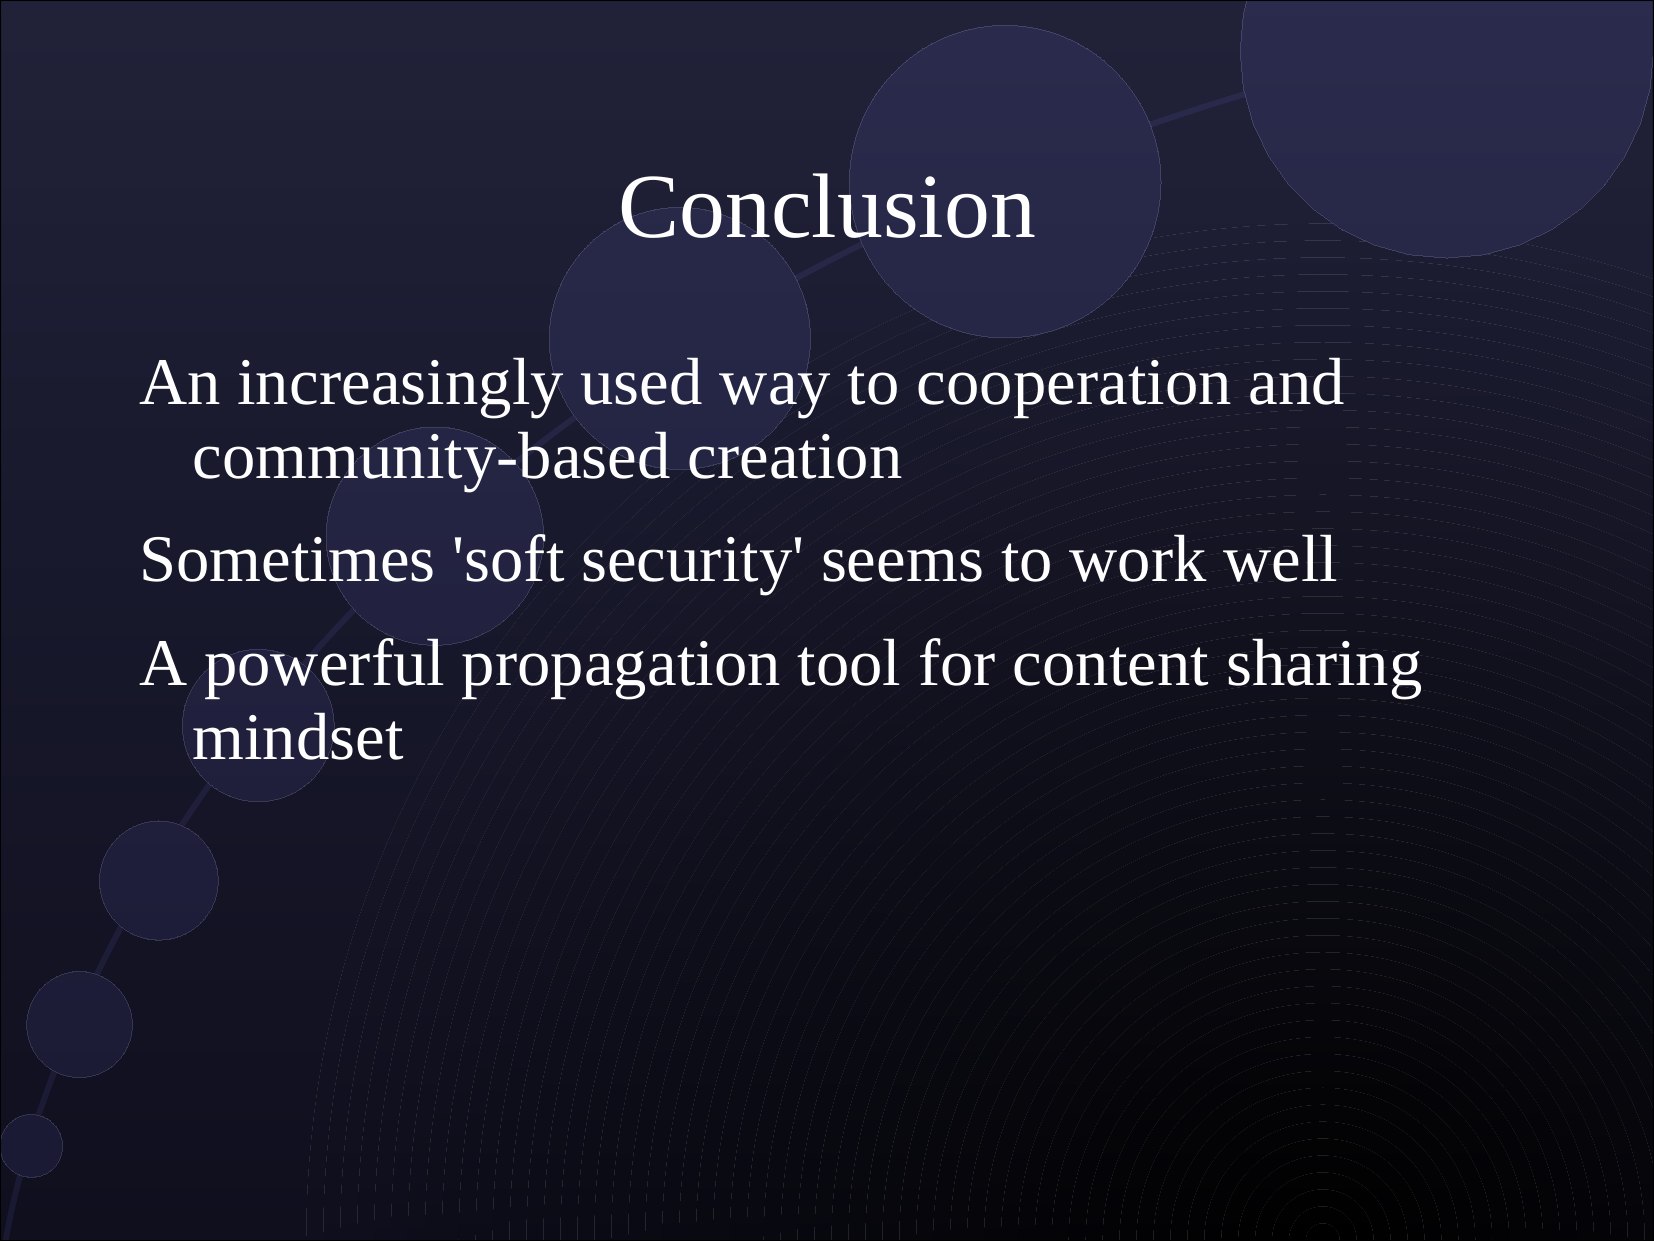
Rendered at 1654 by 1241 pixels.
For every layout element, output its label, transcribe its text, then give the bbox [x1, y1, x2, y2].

title Conclusion [121, 102, 1534, 311]
list An increasingly used way to cooperation and community-based creation Sometimes 'soft security' seems to work well A powerful propagation tool for content sharing mindset [121, 344, 1534, 1127]
